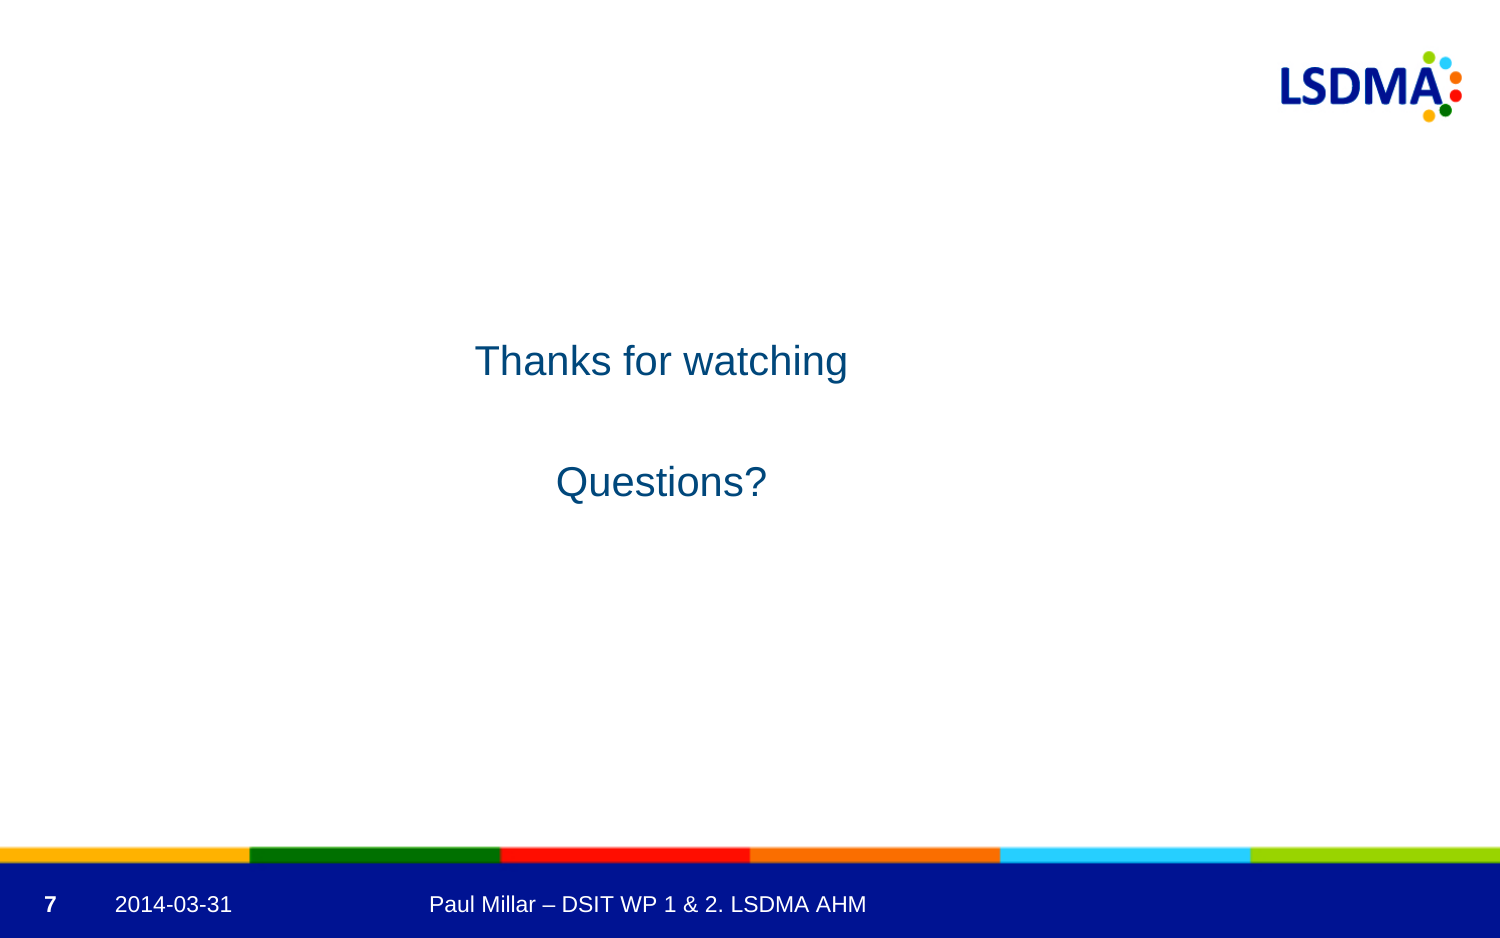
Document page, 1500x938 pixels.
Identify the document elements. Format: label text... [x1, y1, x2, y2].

picture [0, 0, 1500, 938]
subtitle Thanks for watching Questions? [76, 45, 1247, 793]
